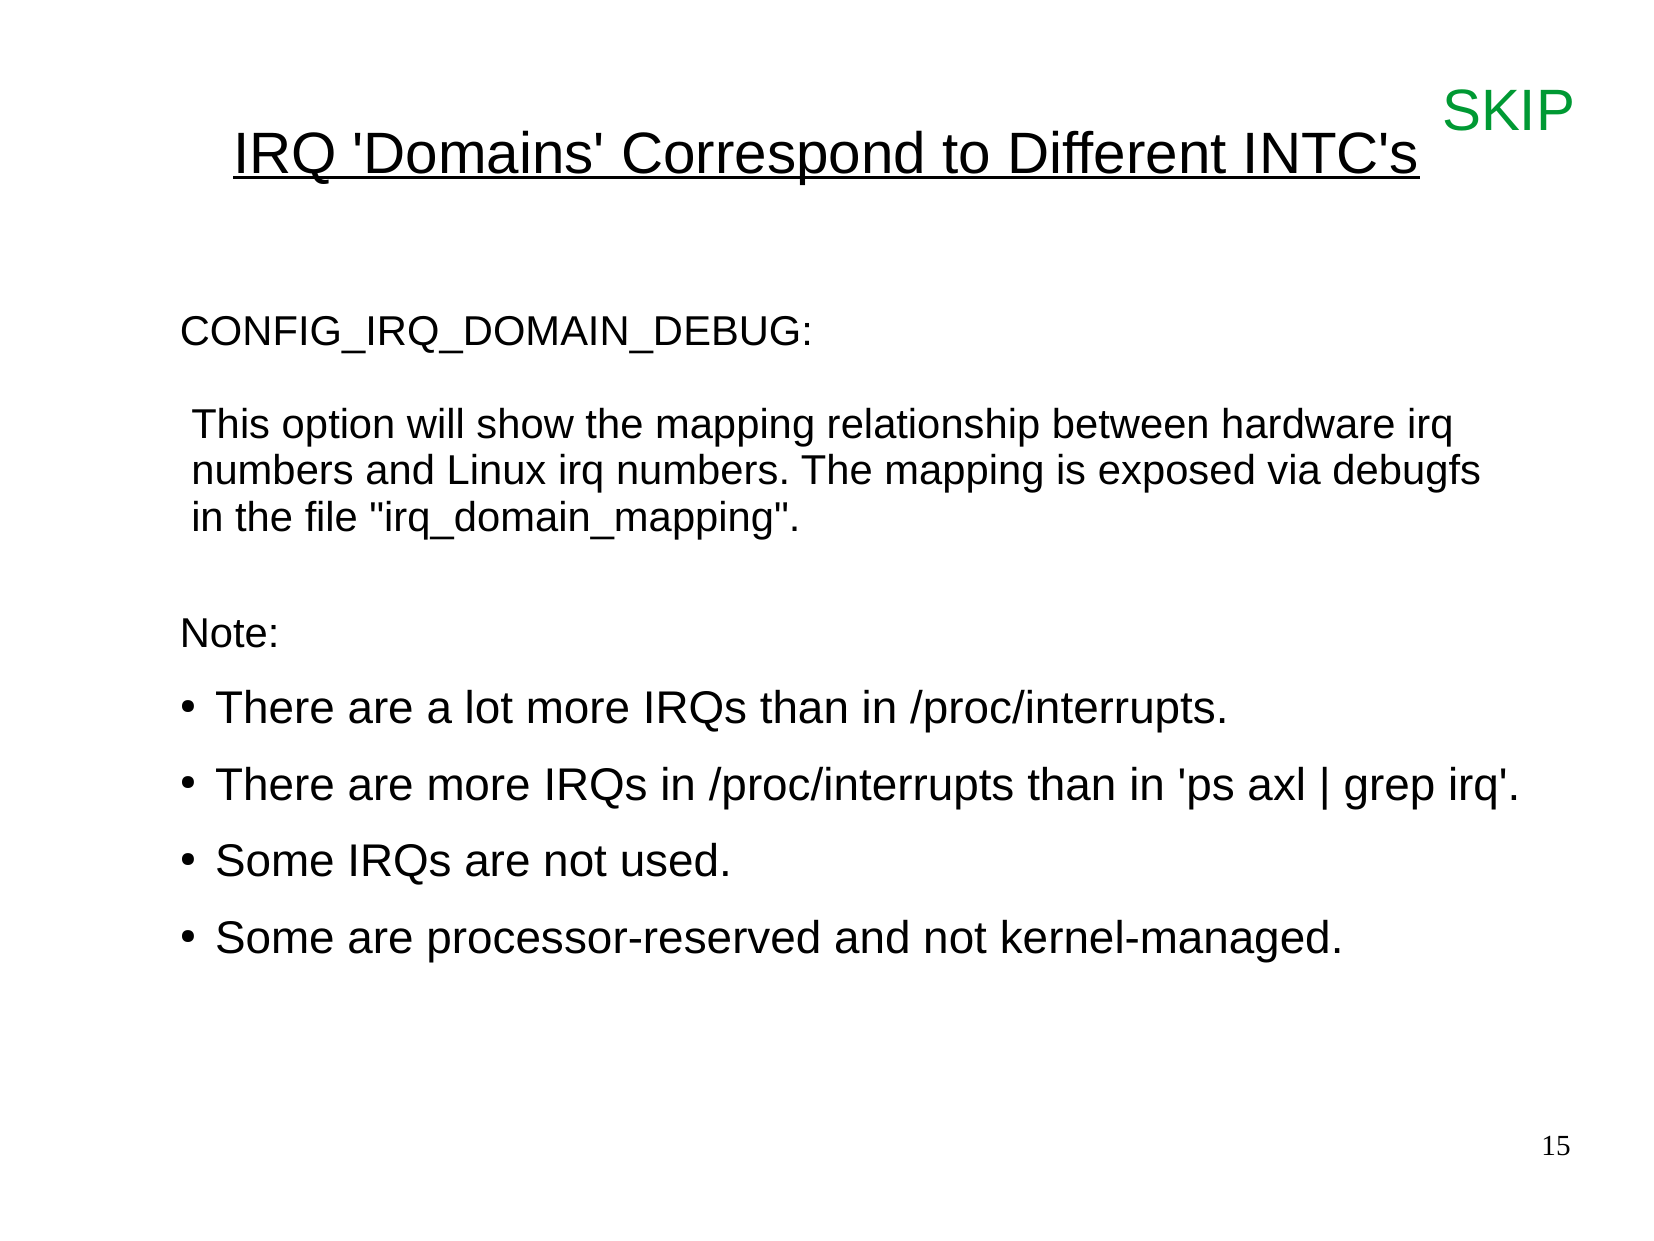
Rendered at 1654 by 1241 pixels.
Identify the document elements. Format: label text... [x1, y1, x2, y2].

title IRQ 'Domains' Correspond to Different INTC's [82, 49, 1571, 257]
text_box SKIP [1427, 70, 1591, 151]
text_box CONFIG_IRQ_DOMAIN_DEBUG: This option will show the mapping relationship between hardware irq numbers and Linux irq numbers. The mapping is exposed via debugfs in the file "irq_domain_mapping". Note: There are a lot more IRQs than in /proc/interrupts. There are more IRQs in /proc/interrupts than in 'ps axl | grep irq'. Some IRQs are not used. Some are processor-reserved and not kernel-managed. [165, 300, 1606, 541]
